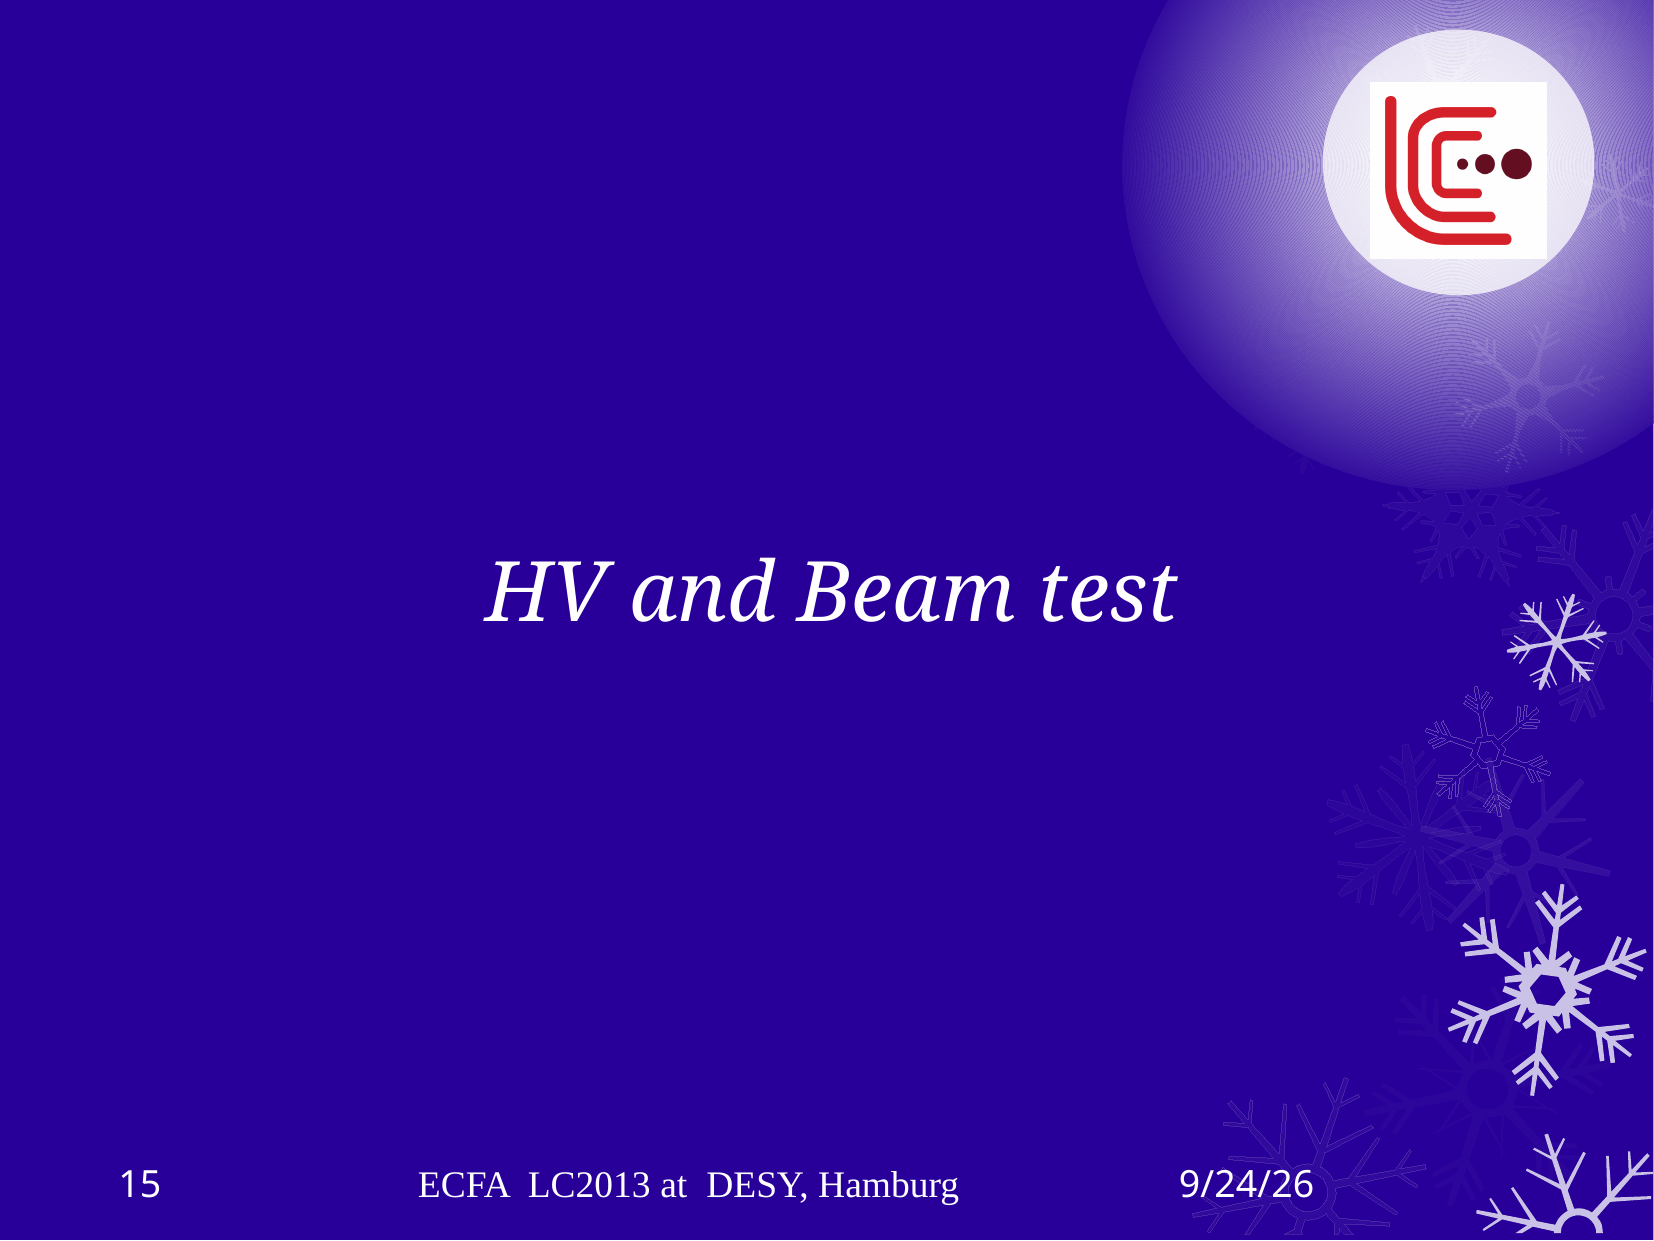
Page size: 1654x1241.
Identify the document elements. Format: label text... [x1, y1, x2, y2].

picture [1476, 82, 1547, 259]
subtitle HV and Beam test [188, 70, 1476, 1109]
